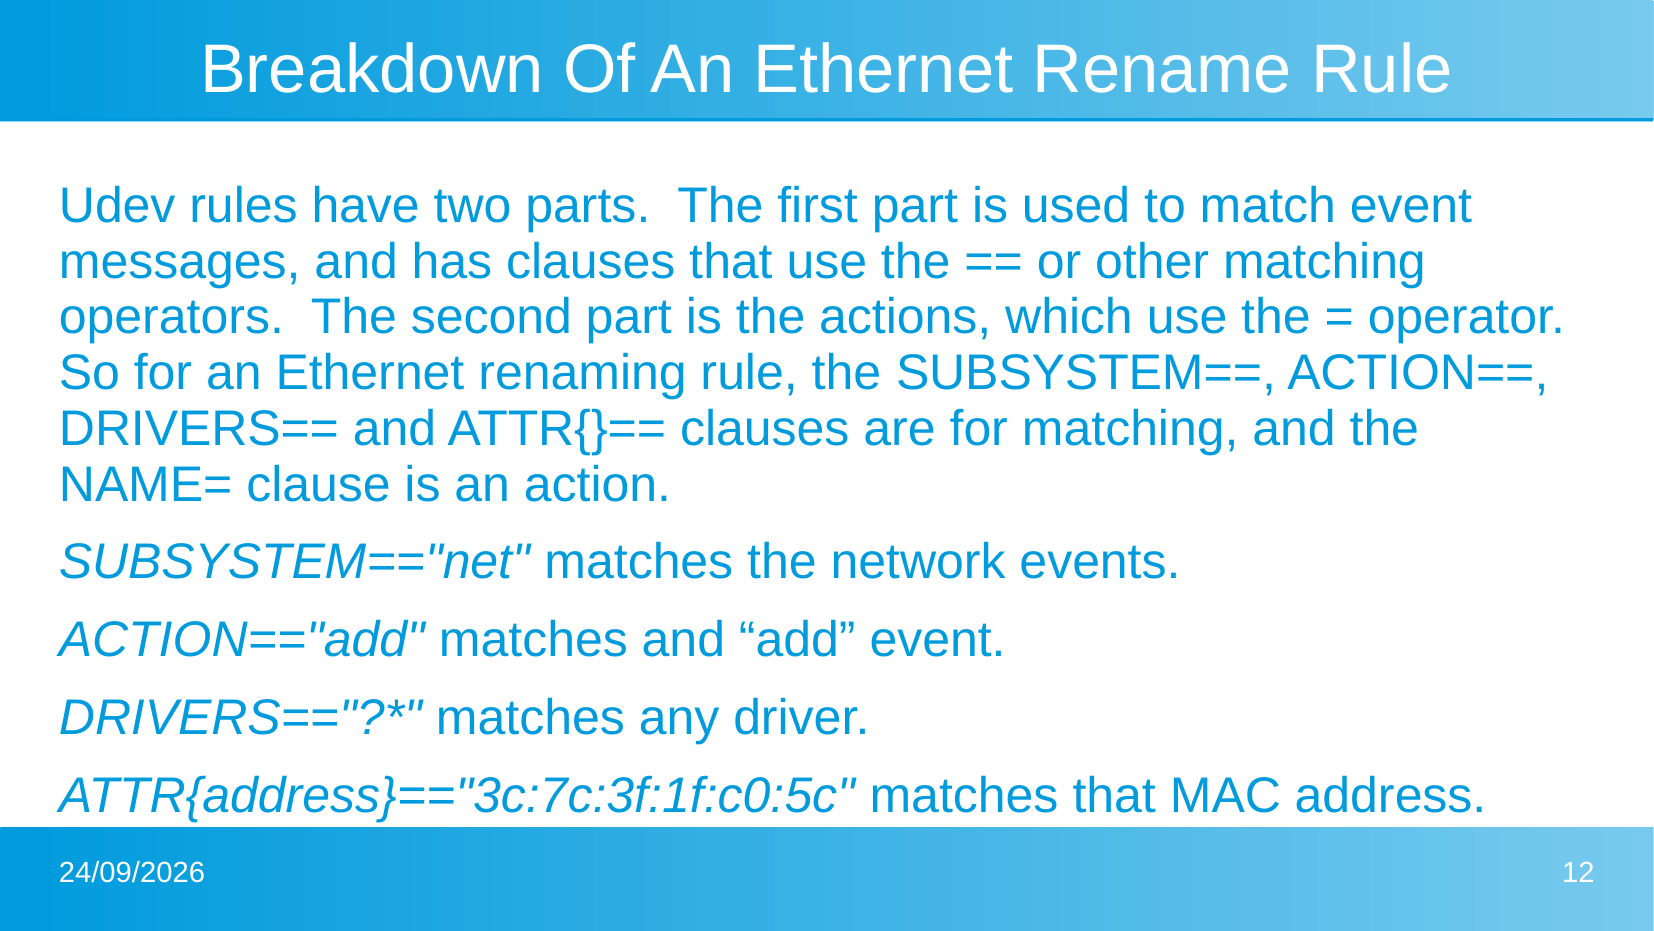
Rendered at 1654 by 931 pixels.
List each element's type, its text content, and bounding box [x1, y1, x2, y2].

title Breakdown Of An Ethernet Rename Rule [59, 29, 1595, 108]
list Udev rules have two parts. The first part is used to match event messages, and has clauses that use the == or other matching operators. The second part is the actions, which use the = operator. So for an Ethernet renaming rule, the SUBSYSTEM==, ACTION==, DRIVERS== and ATTR{}== clauses are for matching, and the NAME= clause is an action. SUBSYSTEM=="net" matches the network events. ACTION=="add" matches and “add” event. DRIVERS=="?*" matches any driver. ATTR{address}=="3c:7c:3f:1f:c0:5c" matches that MAC address. [59, 177, 1595, 768]
